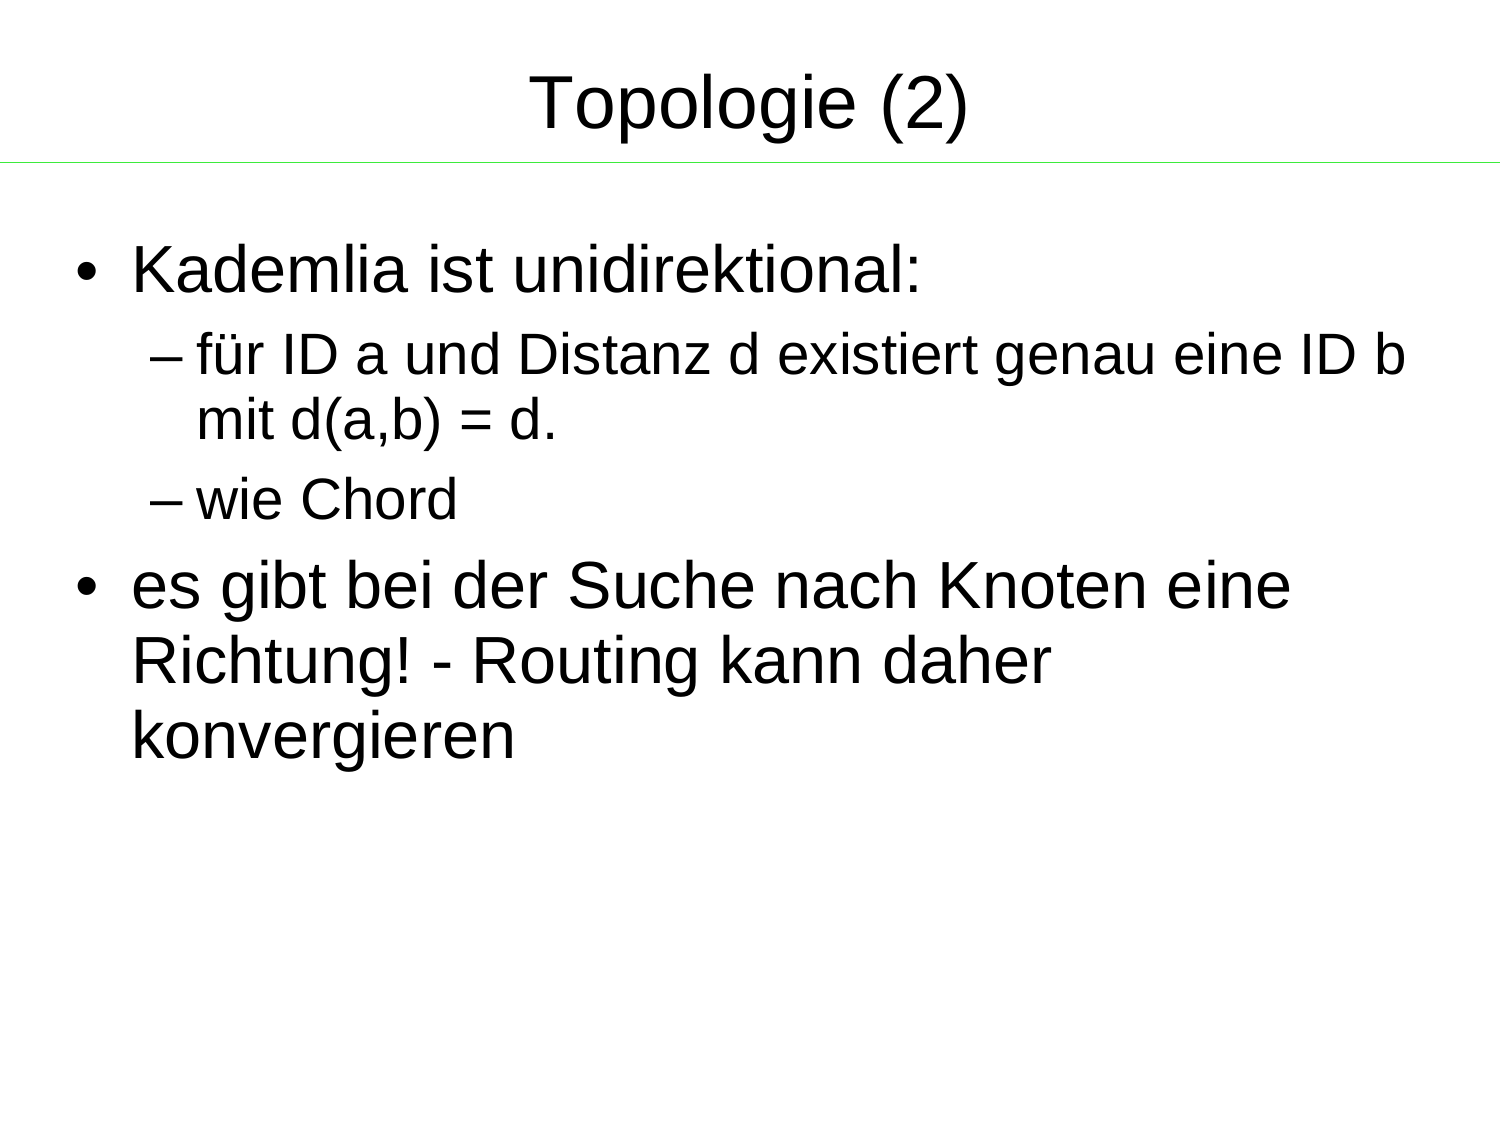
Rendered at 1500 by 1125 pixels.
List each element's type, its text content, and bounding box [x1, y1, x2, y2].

title Topologie (2) [75, 57, 1426, 148]
list Kademlia ist unidirektional: für ID a und Distanz d existiert genau eine ID b mit d(a,b) = d. wie Chord es gibt bei der Suche nach Knoten eine Richtung! - Routing kann daher konvergieren [75, 232, 1426, 986]
